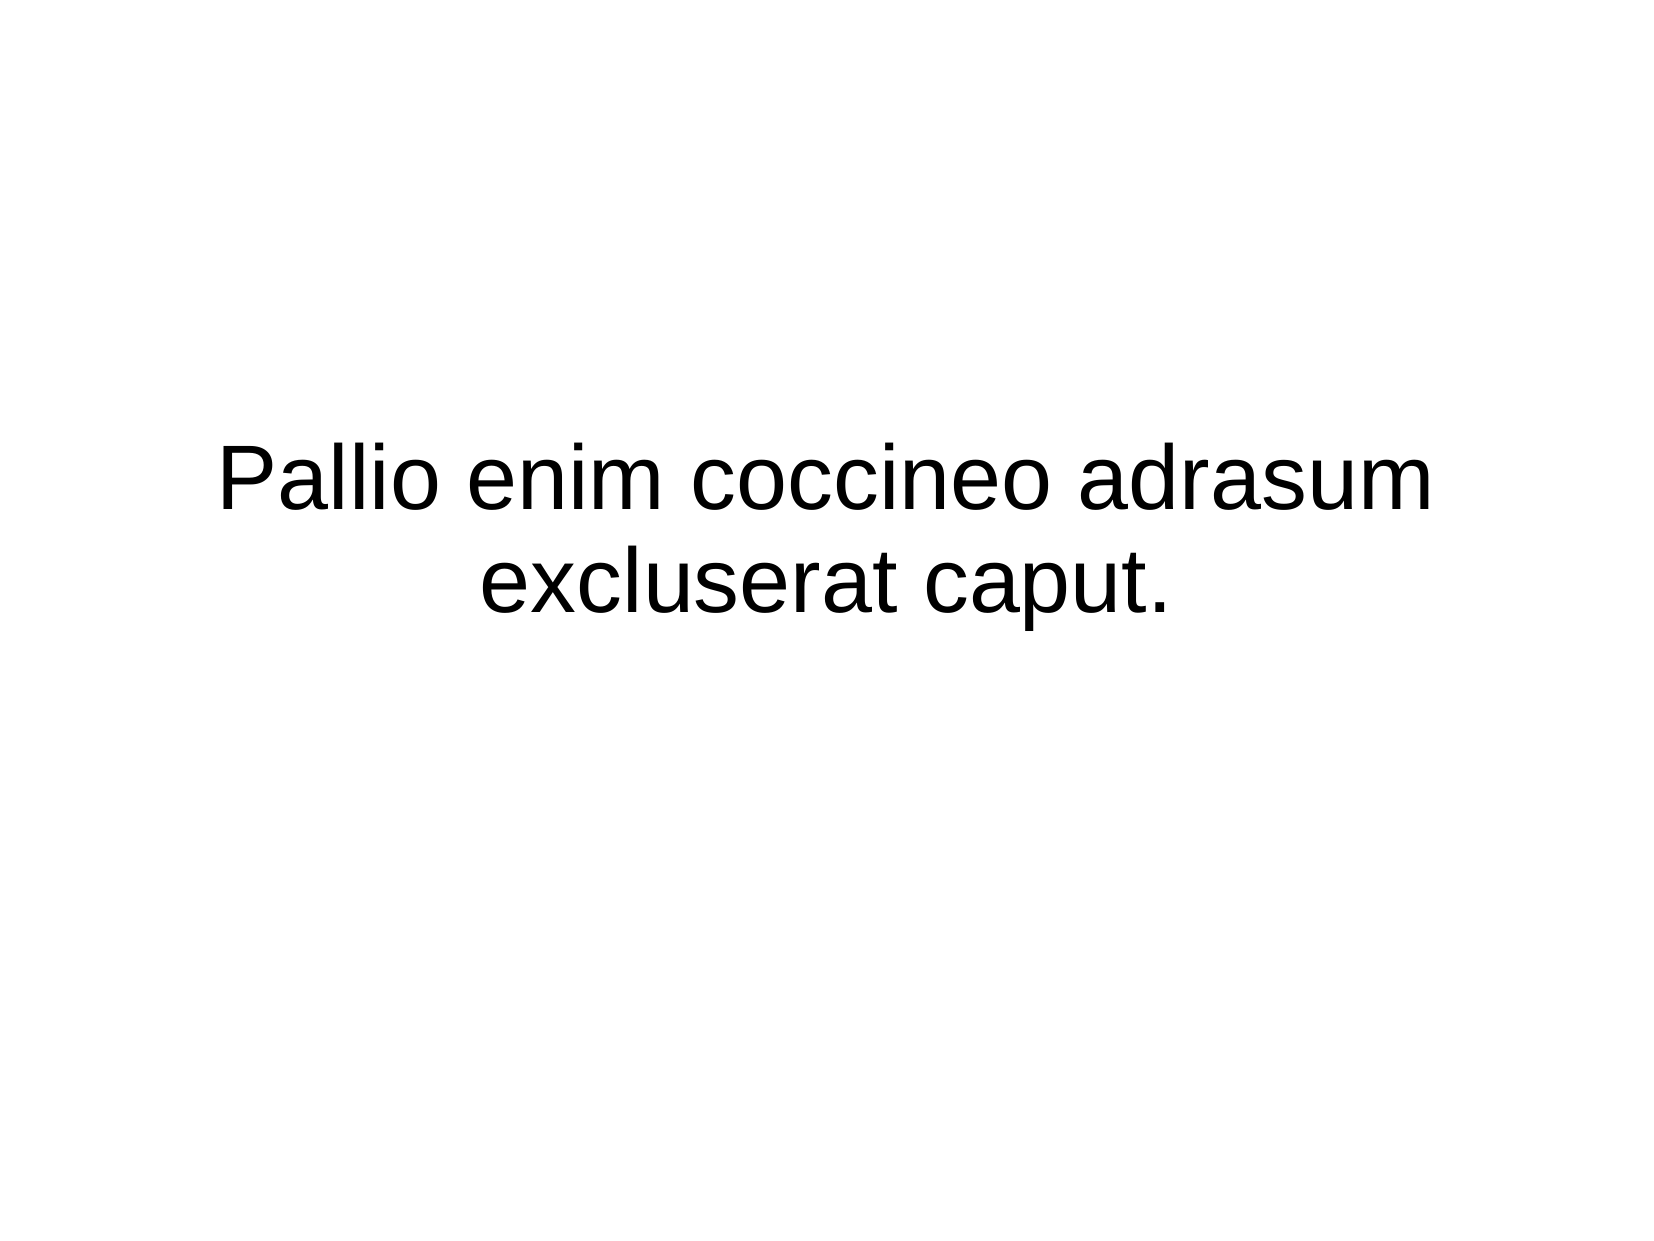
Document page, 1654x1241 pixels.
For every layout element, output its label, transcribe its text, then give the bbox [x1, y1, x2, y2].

subtitle Pallio enim coccineo adrasum excluserat caput. [82, 49, 1571, 1010]
